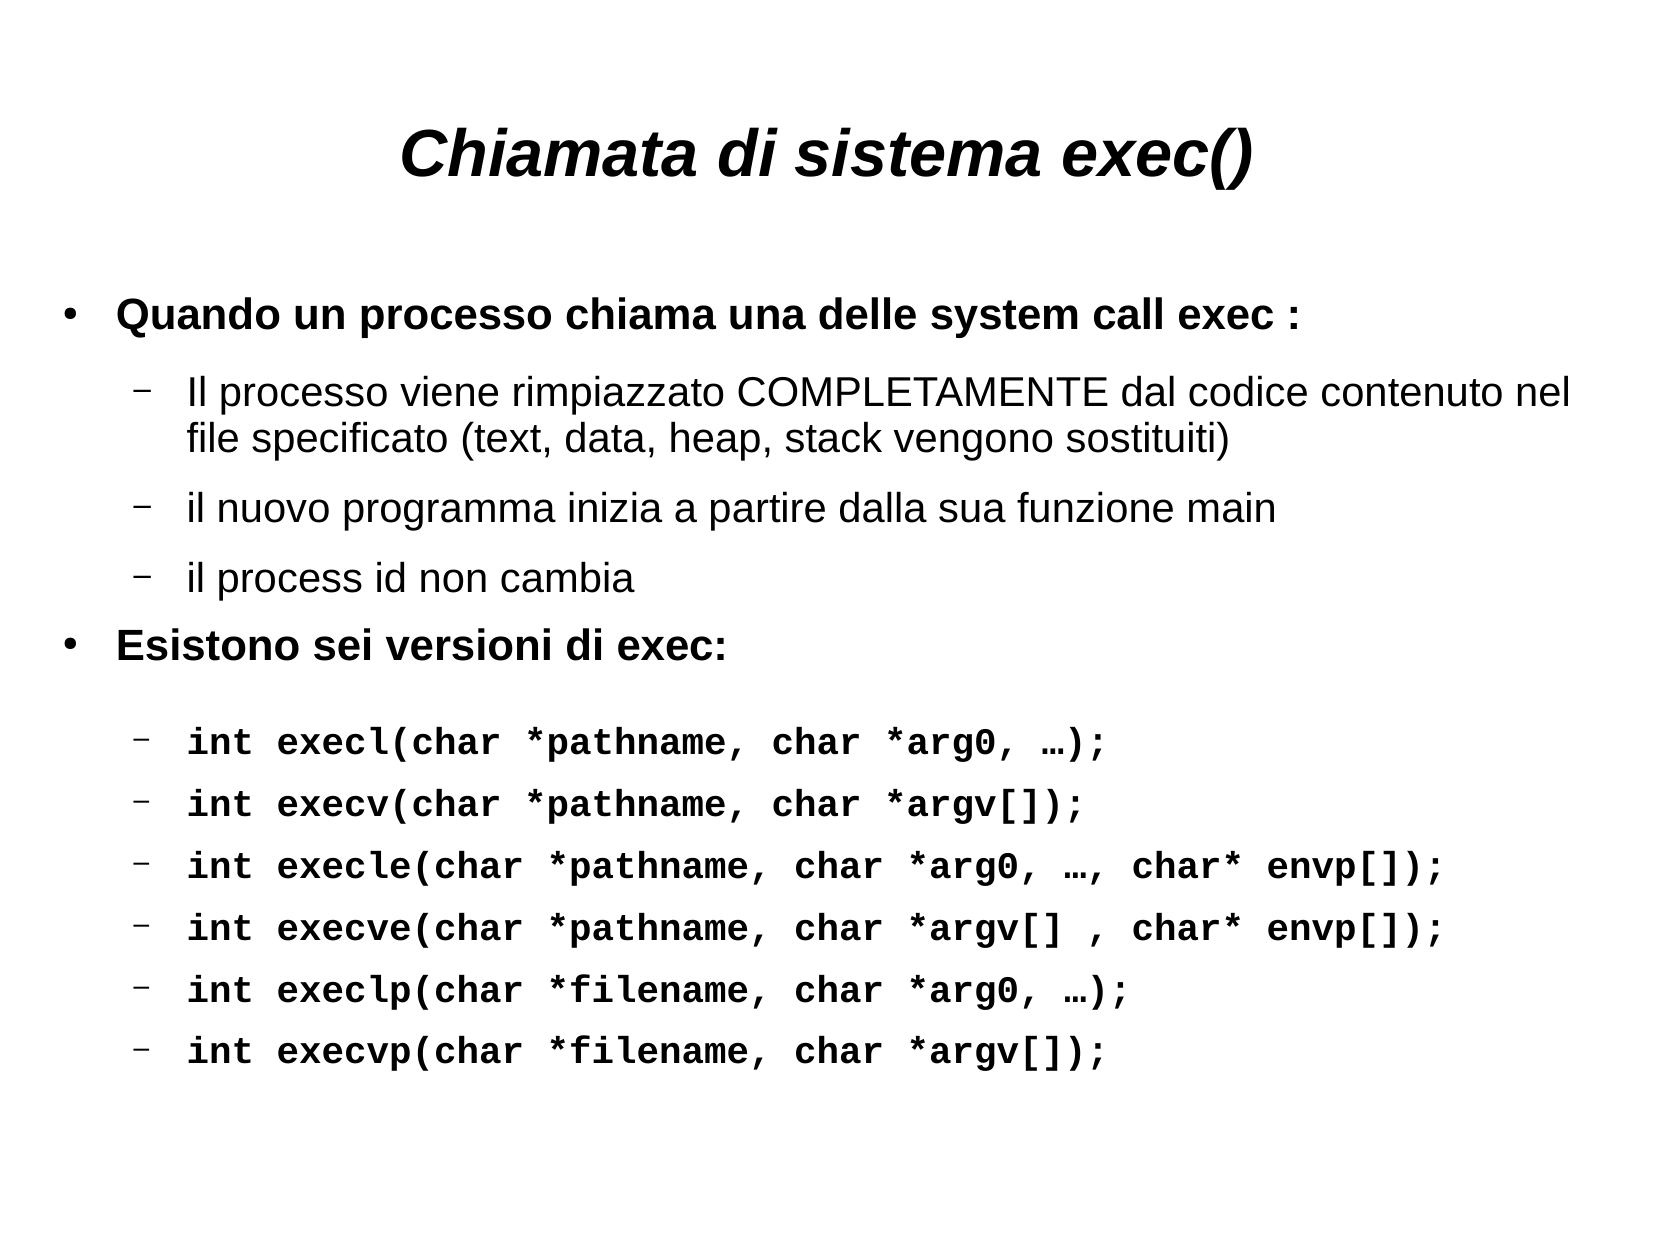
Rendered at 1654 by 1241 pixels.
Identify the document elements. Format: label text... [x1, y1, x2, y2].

title Chiamata di sistema exec() [82, 49, 1571, 257]
list Quando un processo chiama una delle system call exec : Il processo viene rimpiazzato COMPLETAMENTE dal codice contenuto nel file specificato (text, data, heap, stack vengono sostituiti) il nuovo programma inizia a partire dalla sua funzione main il process id non cambia Esistono sei versioni di exec: int execl(char *pathname, char *arg0, …); int execv(char *pathname, char *argv[]); int execle(char *pathname, char *arg0, …, char* envp[]); int execve(char *pathname, char *argv[] , char* envp[]); int execlp(char *filename, char *arg0, …); int execvp(char *filename, char *argv[]); [45, 290, 1621, 1171]
